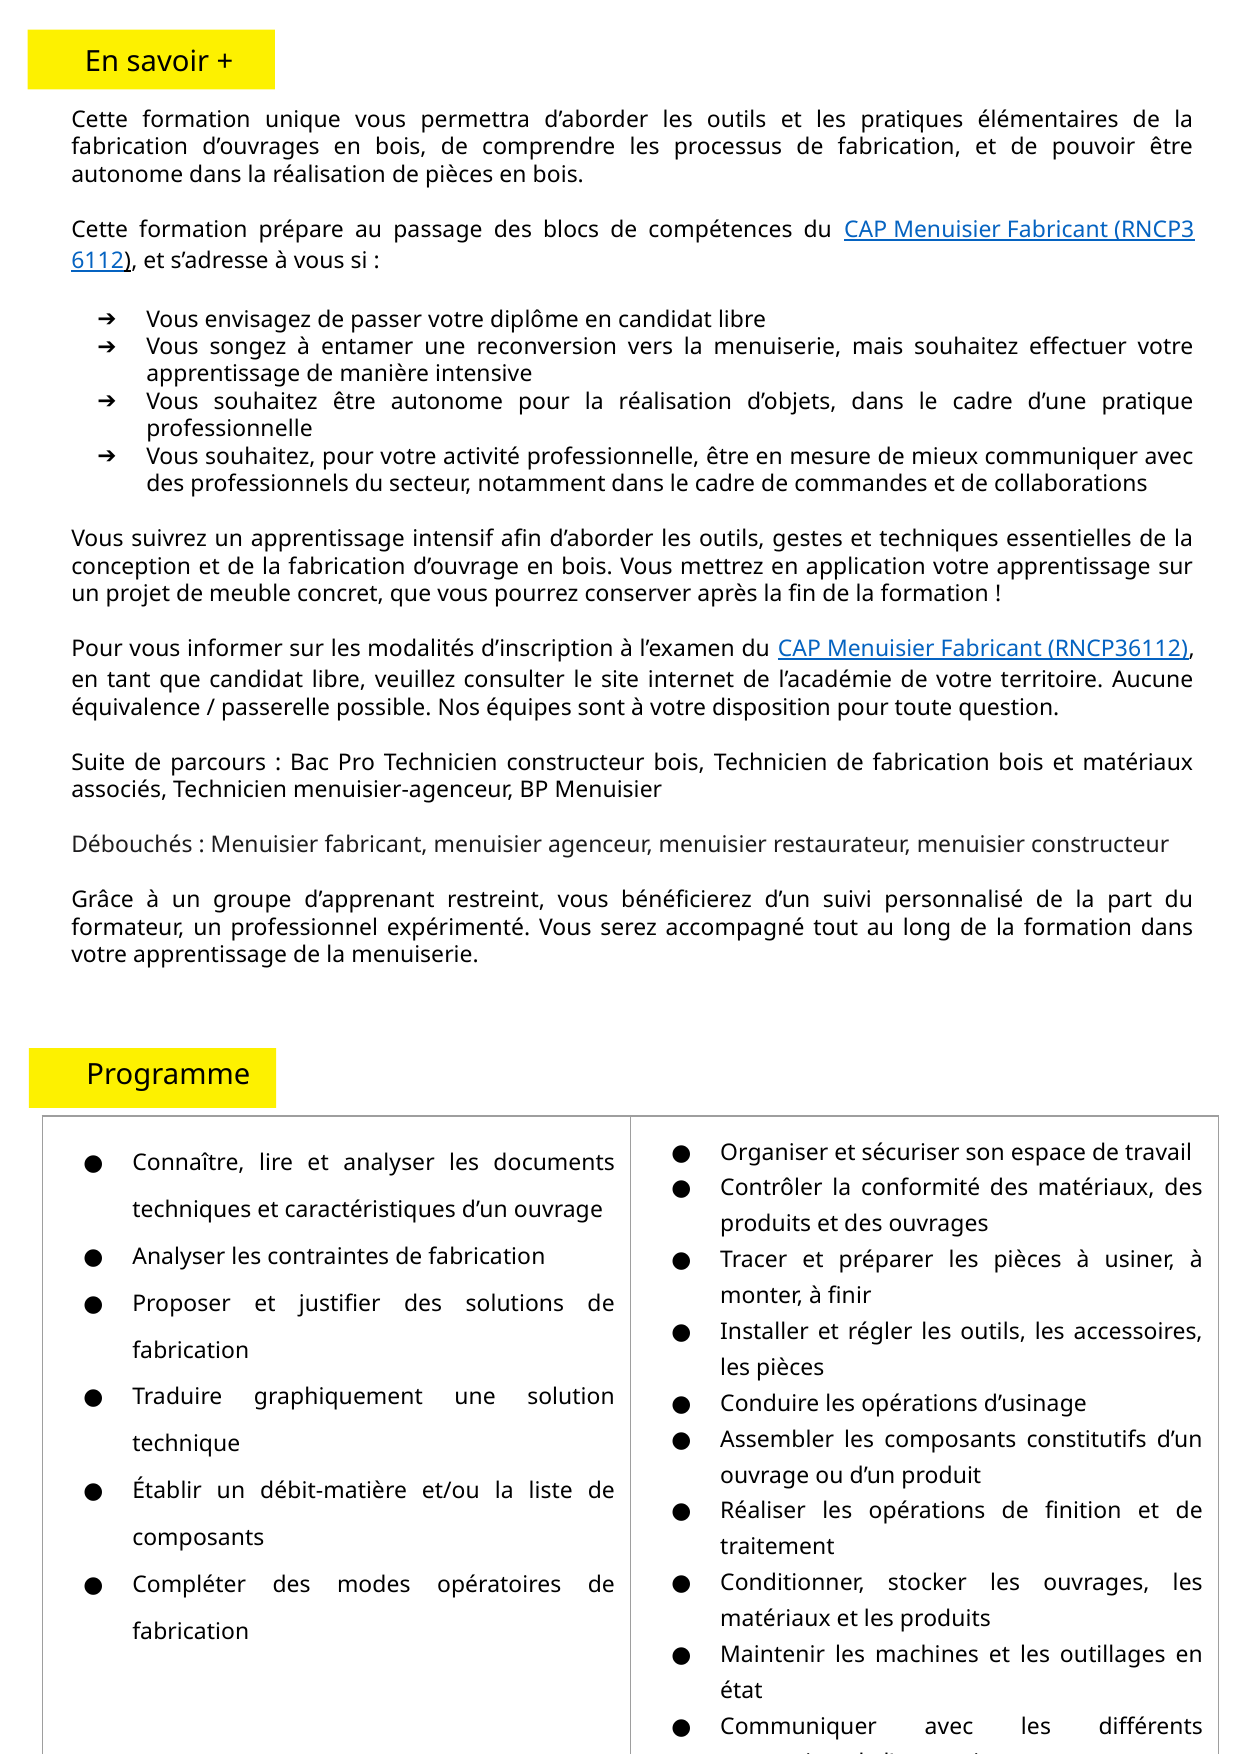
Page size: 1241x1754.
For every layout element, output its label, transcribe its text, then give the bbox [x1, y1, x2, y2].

text_box [28, 1048, 277, 1108]
text_box Cette formation unique vous permettra d’aborder les outils et les pratiques élémentaires de la fabrication d’ouvrages en bois, de comprendre les processus de fabrication, et de pouvoir être autonome dans la réalisation de pièces en bois. Cette formation prépare au passage des blocs de compétences du CAP Menuisier Fabricant (RNCP36112), et s’adresse à vous si : Vous envisagez de passer votre diplôme en candidat libre Vous songez à entamer une reconversion vers la menuiserie, mais souhaitez effectuer votre apprentissage de manière intensive Vous souhaitez être autonome pour la réalisation d’objets, dans le cadre d’une pratique professionnelle Vous souhaitez, pour votre activité professionnelle, être en mesure de mieux communiquer avec des professionnels du secteur, notamment dans le cadre de commandes et de collaborations Vous suivrez un apprentissage intensif afin d’aborder les outils, gestes et techniques essentielles de la conception et de la fabrication d’ouvrage en bois. Vous mettrez en application votre apprentissage sur un projet de meuble concret, que vous pourrez conserver après la fin de la formation ! Pour vous informer sur les modalités d’inscription à l’examen du CAP Menuisier Fabricant (RNCP36112), en tant que candidat libre, veuillez consulter le site internet de l’académie de votre territoire. Aucune équivalence / passerelle possible. Nos équipes sont à votre disposition pour toute question. Suite de parcours : Bac Pro Technicien constructeur bois, Technicien de fabrication bois et matériaux associés, Technicien menuisier-agenceur, BP Menuisier Débouchés : Menuisier fabricant, menuisier agenceur, menuisier restaurateur, menuisier constructeur Grâce à un groupe d’apprenant restreint, vous bénéficierez d’un suivi personnalisé de la part du formateur, un professionnel expérimenté. Vous serez accompagné tout au long de la formation dans votre apprentissage de la menuiserie. [56, 89, 1210, 976]
text_box Programme [71, 1043, 325, 1103]
text_box [27, 29, 69, 90]
table_header Connaître, lire et analyser les documents techniques et caractéristiques d’un ouvrage Analyser les contraintes de fabrication Proposer et justifier des solutions de fabrication Traduire graphiquement une solution technique Établir un débit-matière et/ou la liste de composants Compléter des modes opératoires de fabrication [43, 1117, 630, 1754]
table_header Organiser et sécuriser son espace de travail Contrôler la conformité des matériaux, des produits et des ouvrages Tracer et préparer les pièces à usiner, à monter, à finir Installer et régler les outils, les accessoires, les pièces Conduire les opérations d’usinage Assembler les composants constitutifs d’un ouvrage ou d’un produit Réaliser les opérations de finition et de traitement Conditionner, stocker les ouvrages, les matériaux et les produits Maintenir les machines et les outillages en état Communiquer avec les différents partenaires de l’entreprise [631, 1117, 1218, 1754]
text_box En savoir + [69, 29, 323, 89]
